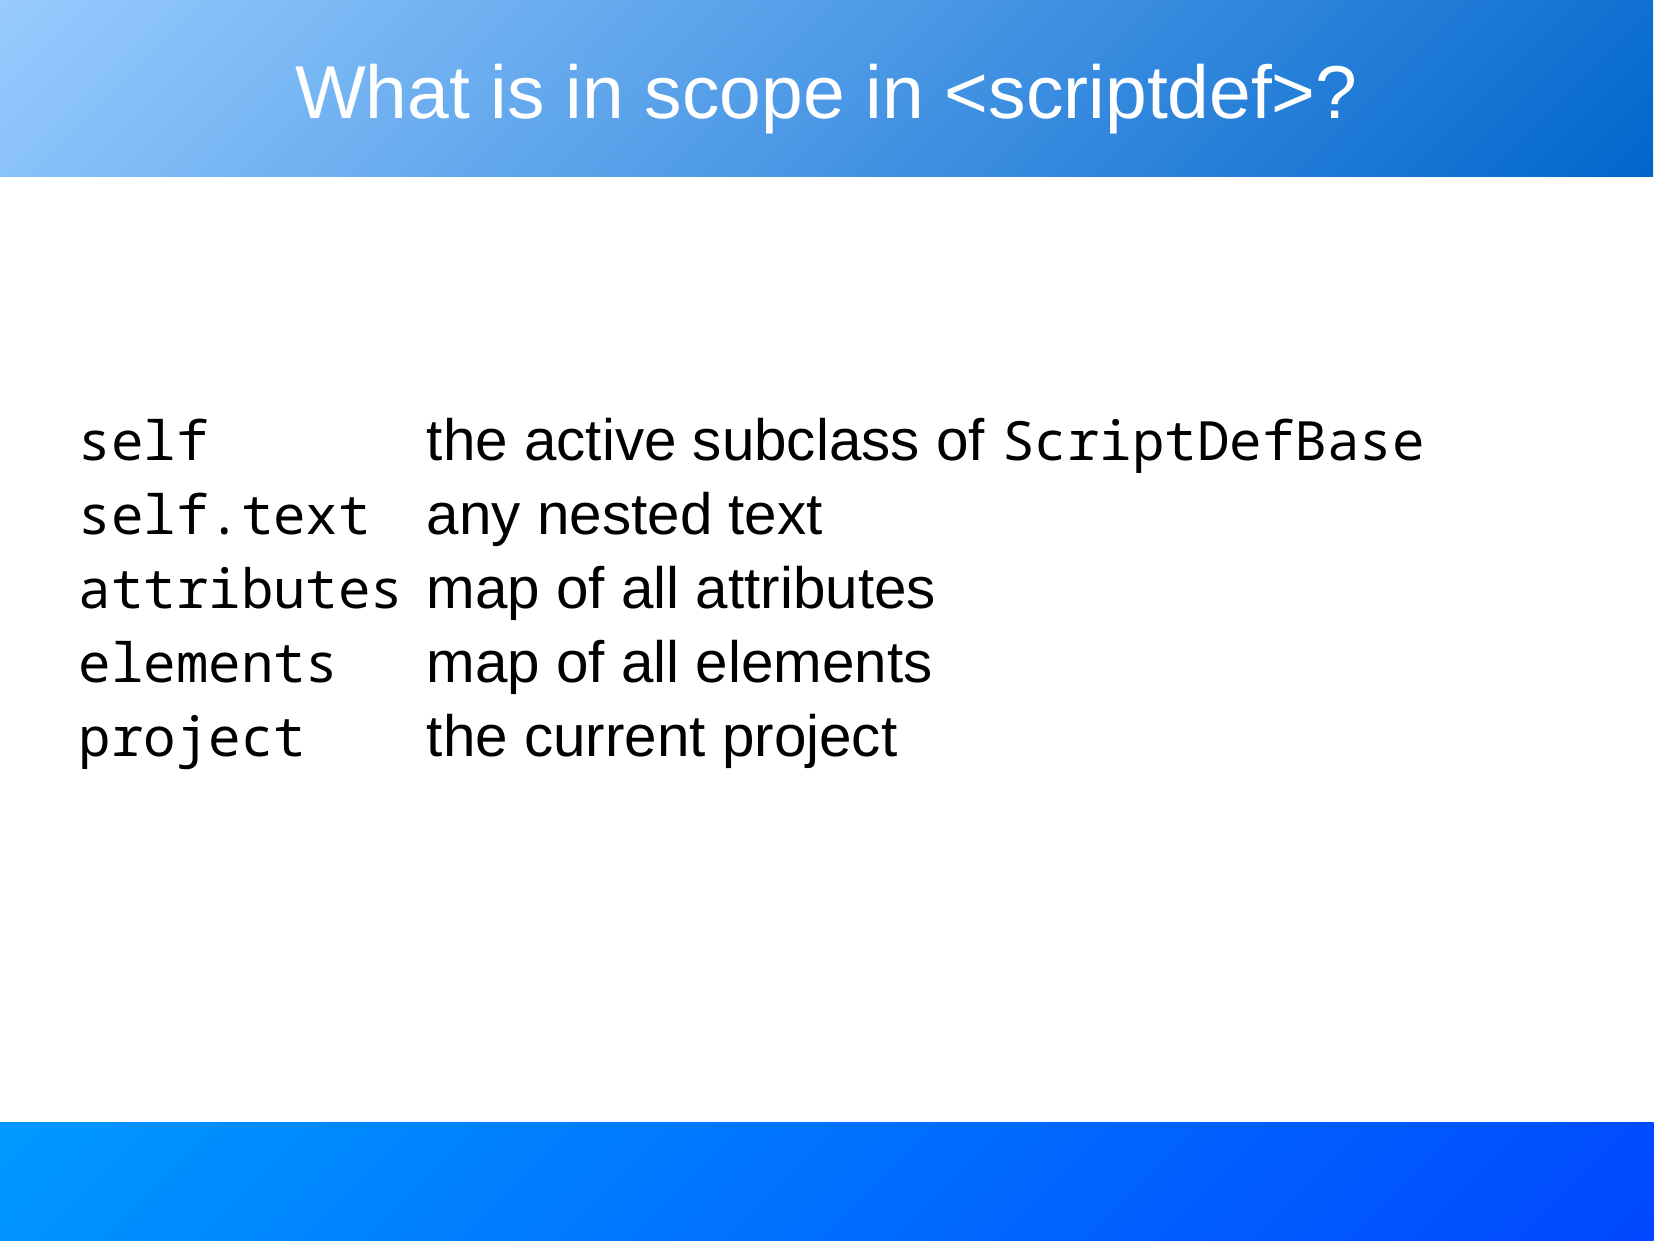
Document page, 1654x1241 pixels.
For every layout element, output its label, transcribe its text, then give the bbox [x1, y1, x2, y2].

list self the active subclass of ScriptDefBase self.text any nested text attributes map of all attributes elements map of all elements project the current project [60, 402, 1555, 1093]
title What is in scope in <scriptdef>? [82, 22, 1571, 163]
